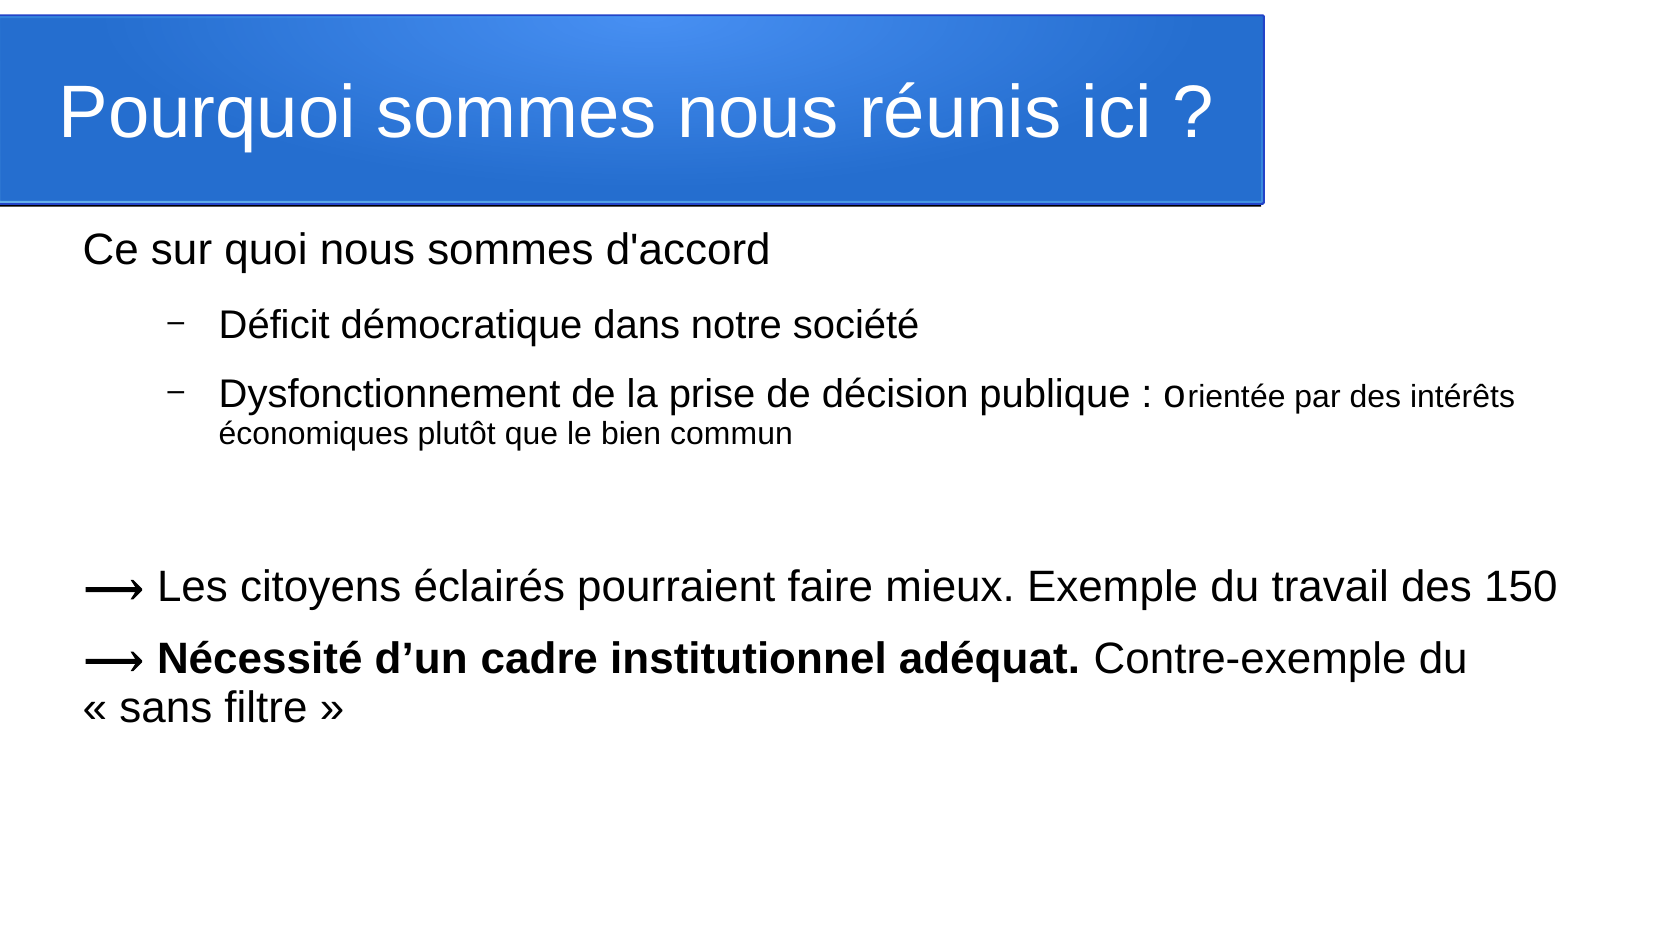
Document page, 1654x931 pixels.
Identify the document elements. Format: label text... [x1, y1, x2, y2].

title Pourquoi sommes nous réunis ici ? [59, 29, 1235, 196]
list Ce sur quoi nous sommes d'accord Déficit démocratique dans notre société Dysfonctionnement de la prise de décision publique : orientée par des intérêts économiques plutôt que le bien commun ⟶ Les citoyens éclairés pourraient faire mieux. Exemple du travail des 150 ⟶ Nécessité d’un cadre institutionnel adéquat. Contre-exemple du « sans filtre » [82, 224, 1571, 764]
